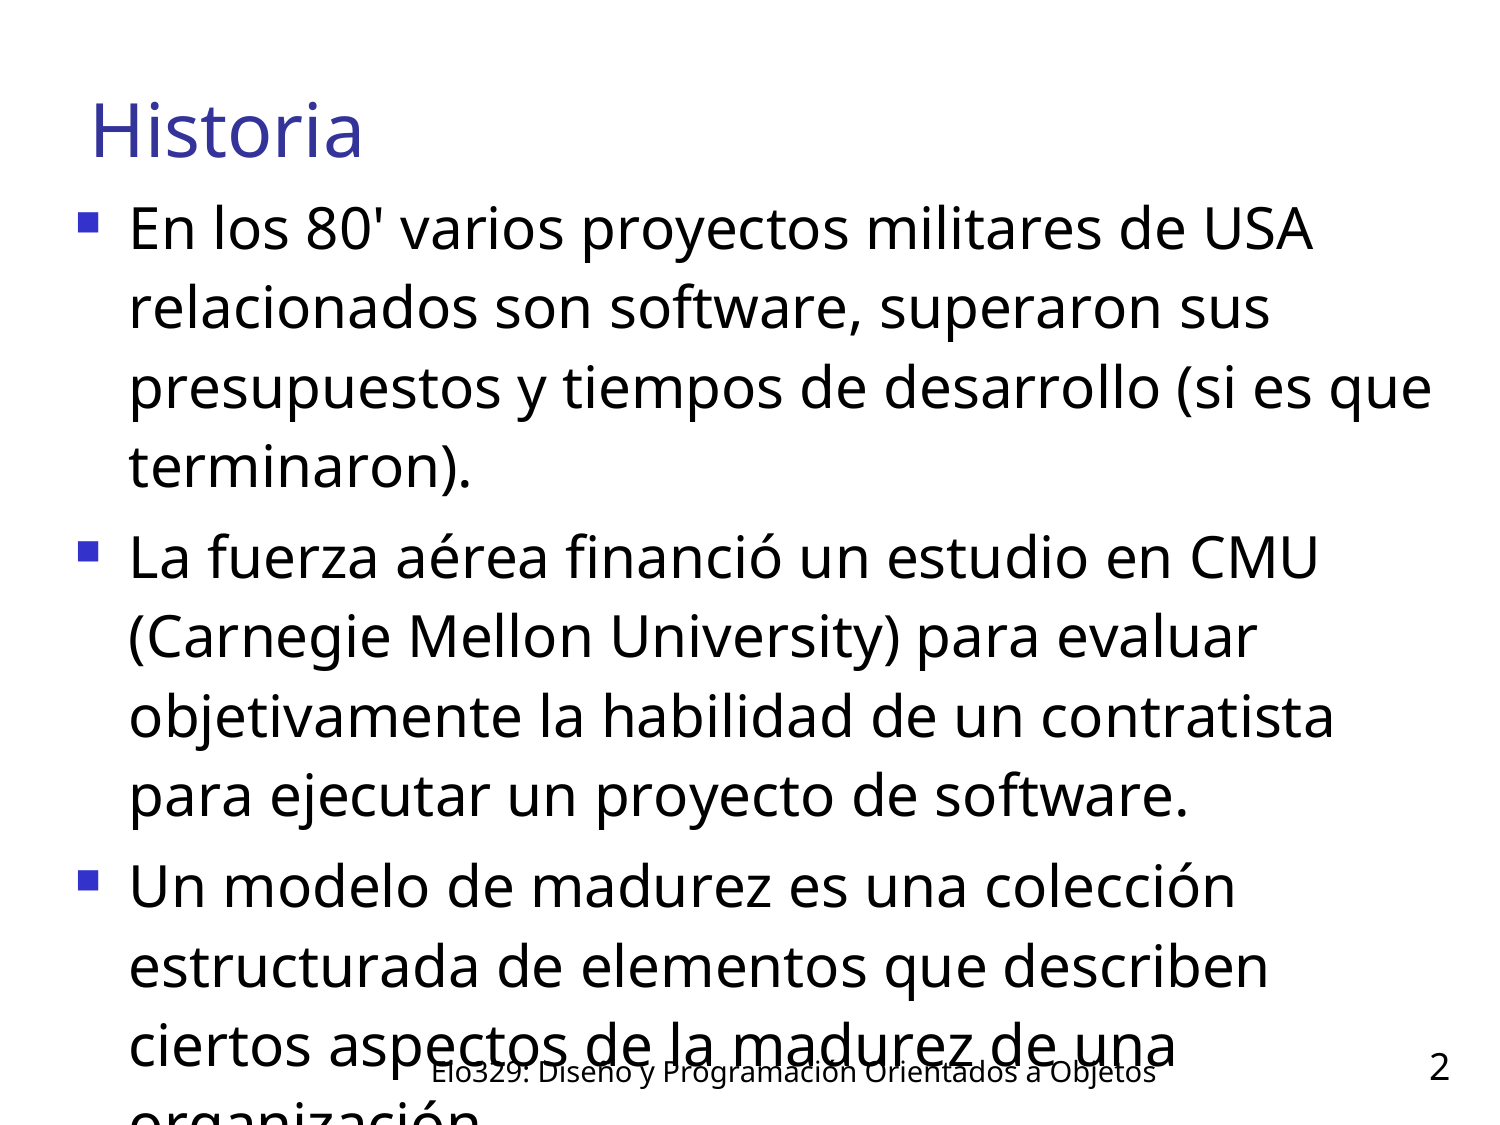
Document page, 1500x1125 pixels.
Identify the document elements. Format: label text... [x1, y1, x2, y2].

list En los 80' varios proyectos militares de USA relacionados son software, superaron sus presupuestos y tiempos de desarrollo (si es que terminaron). La fuerza aérea financió un estudio en CMU (Carnegie Mellon University) para evaluar objetivamente la habilidad de un contratista para ejecutar un proyecto de software. Un modelo de madurez es una colección estructurada de elementos que describen ciertos aspectos de la madurez de una organización. [75, 187, 1446, 1045]
title Historia [75, 10, 1449, 188]
